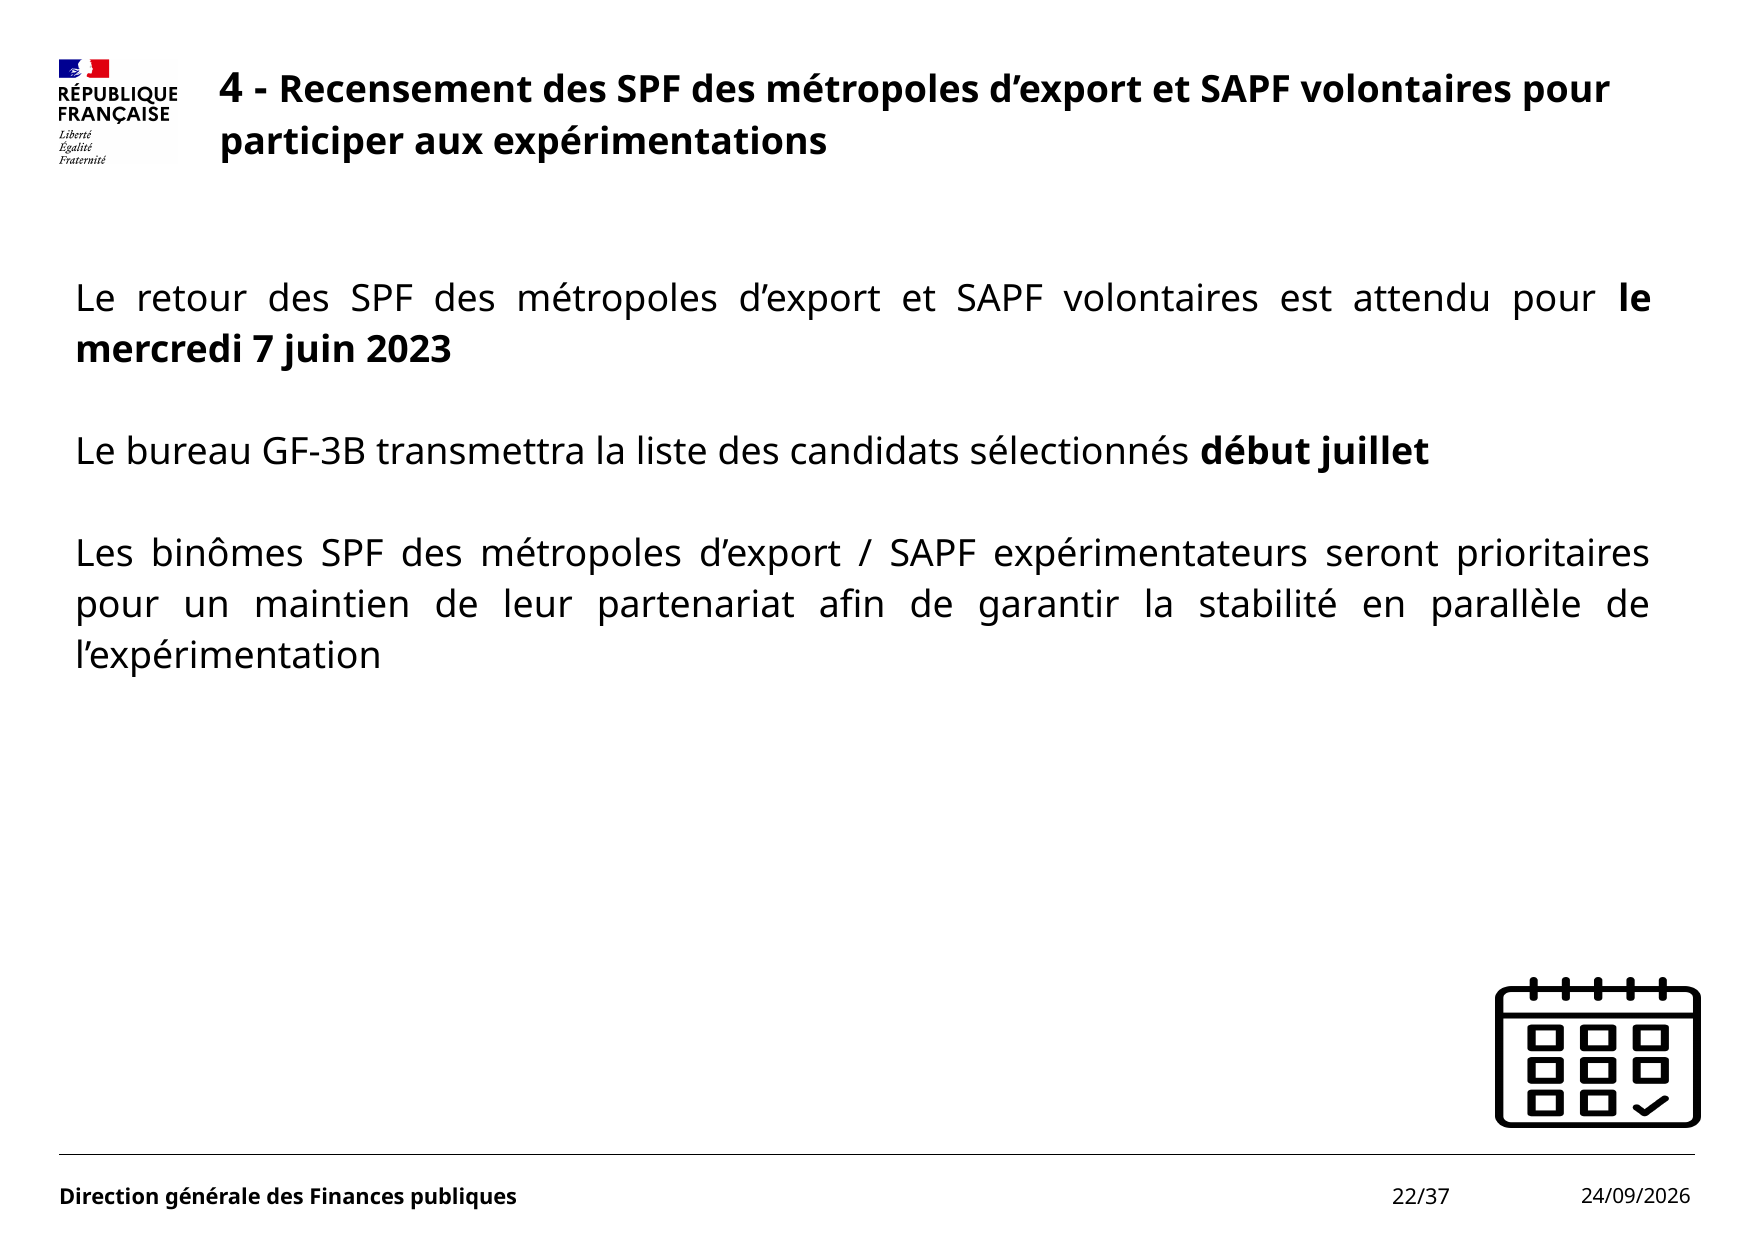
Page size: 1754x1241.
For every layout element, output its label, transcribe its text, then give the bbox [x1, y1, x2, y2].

picture [59, 59, 178, 164]
text_box Le retour des SPF des métropoles d’export et SAPF volontaires est attendu pour le mercredi 7 juin 2023 Le bureau GF-3B transmettra la liste des candidats sélectionnés début juillet Les binômes SPF des métropoles d’export / SAPF expérimentateurs seront prioritaires pour un maintien de leur partenariat afin de garantir la stabilité en parallèle de l’expérimentation [60, 264, 1667, 686]
picture [1495, 977, 1701, 1128]
text_box 4 - Recensement des SPF des métropoles d’export et SAPF volontaires pour participer aux expérimentations [204, 49, 1697, 173]
